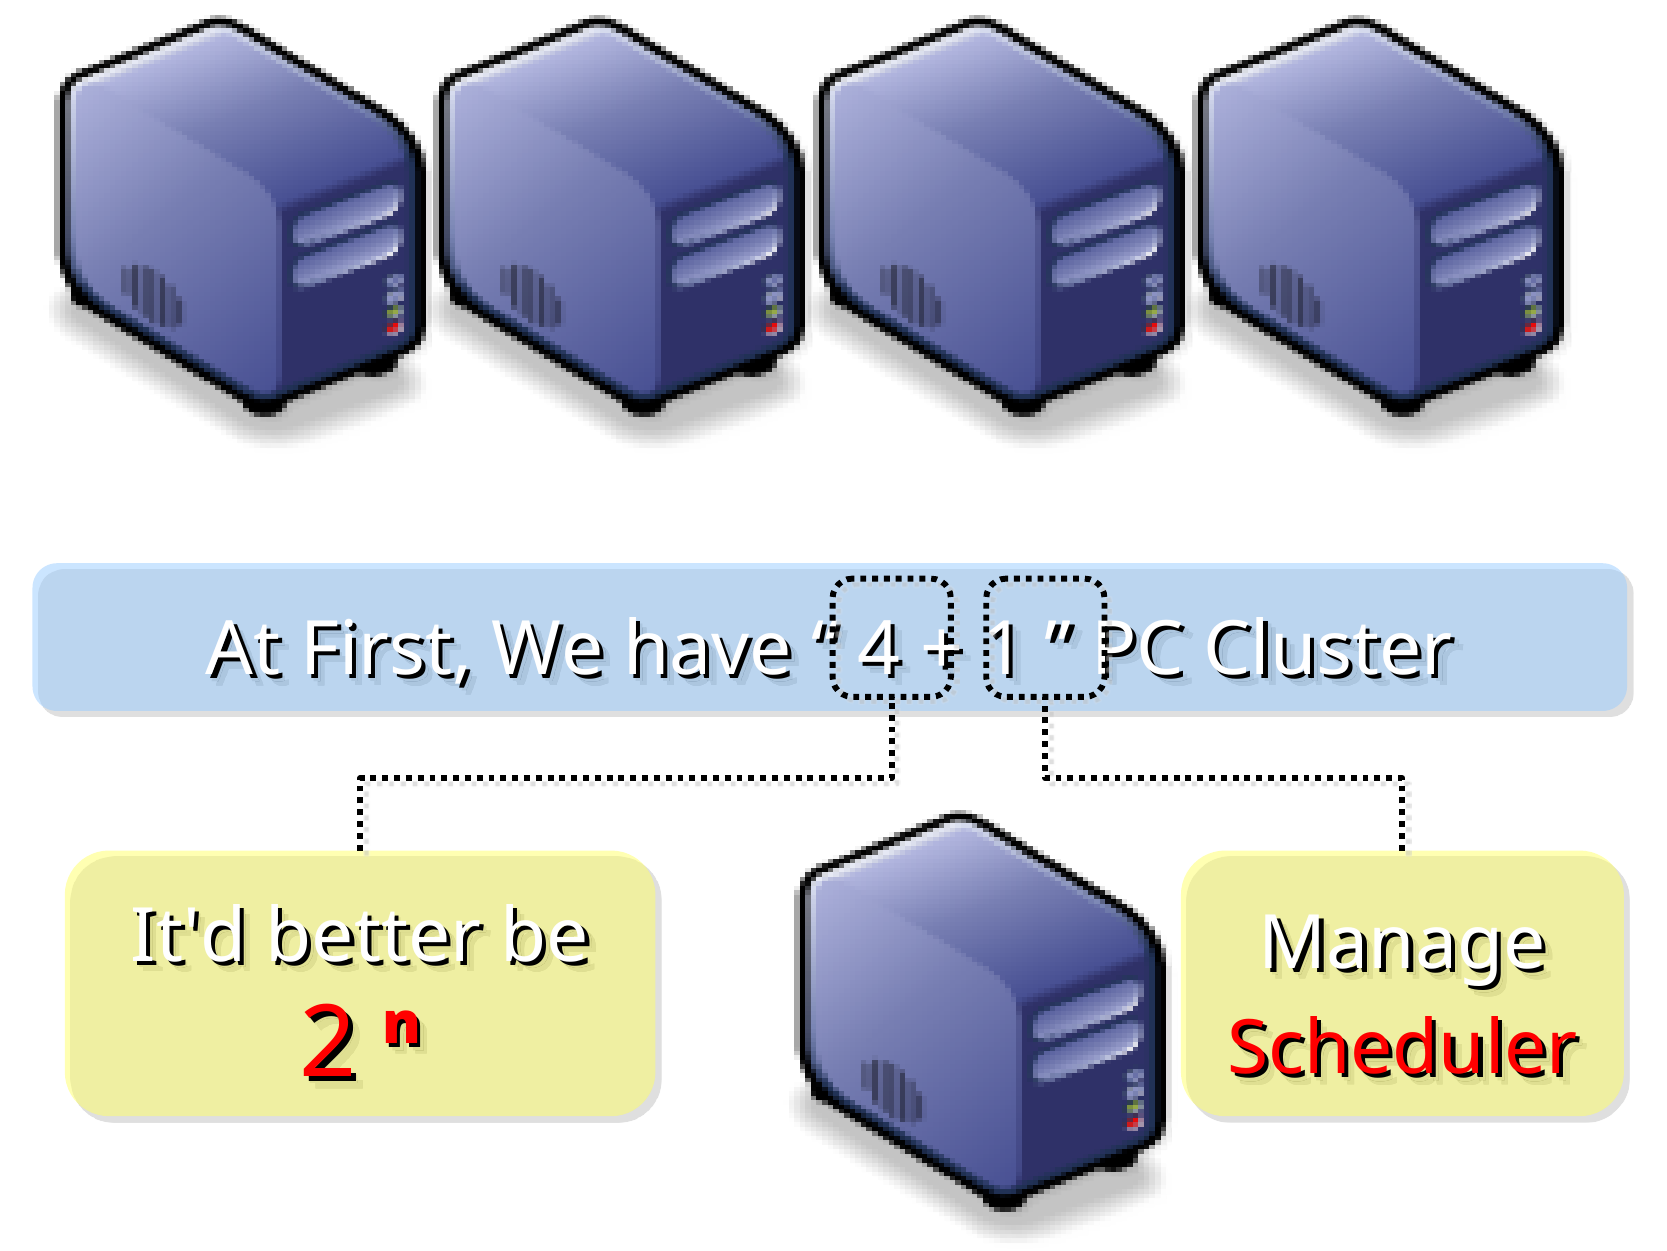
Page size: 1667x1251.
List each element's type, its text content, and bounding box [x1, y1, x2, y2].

text_box It'd better be 2 n [64, 850, 656, 1117]
picture [767, 797, 1211, 1251]
picture [27, 2, 1609, 502]
text_box Manage Scheduler [1180, 850, 1624, 1117]
text_box At First, We have “ 4 + 1 ” PC Cluster [32, 563, 1628, 711]
